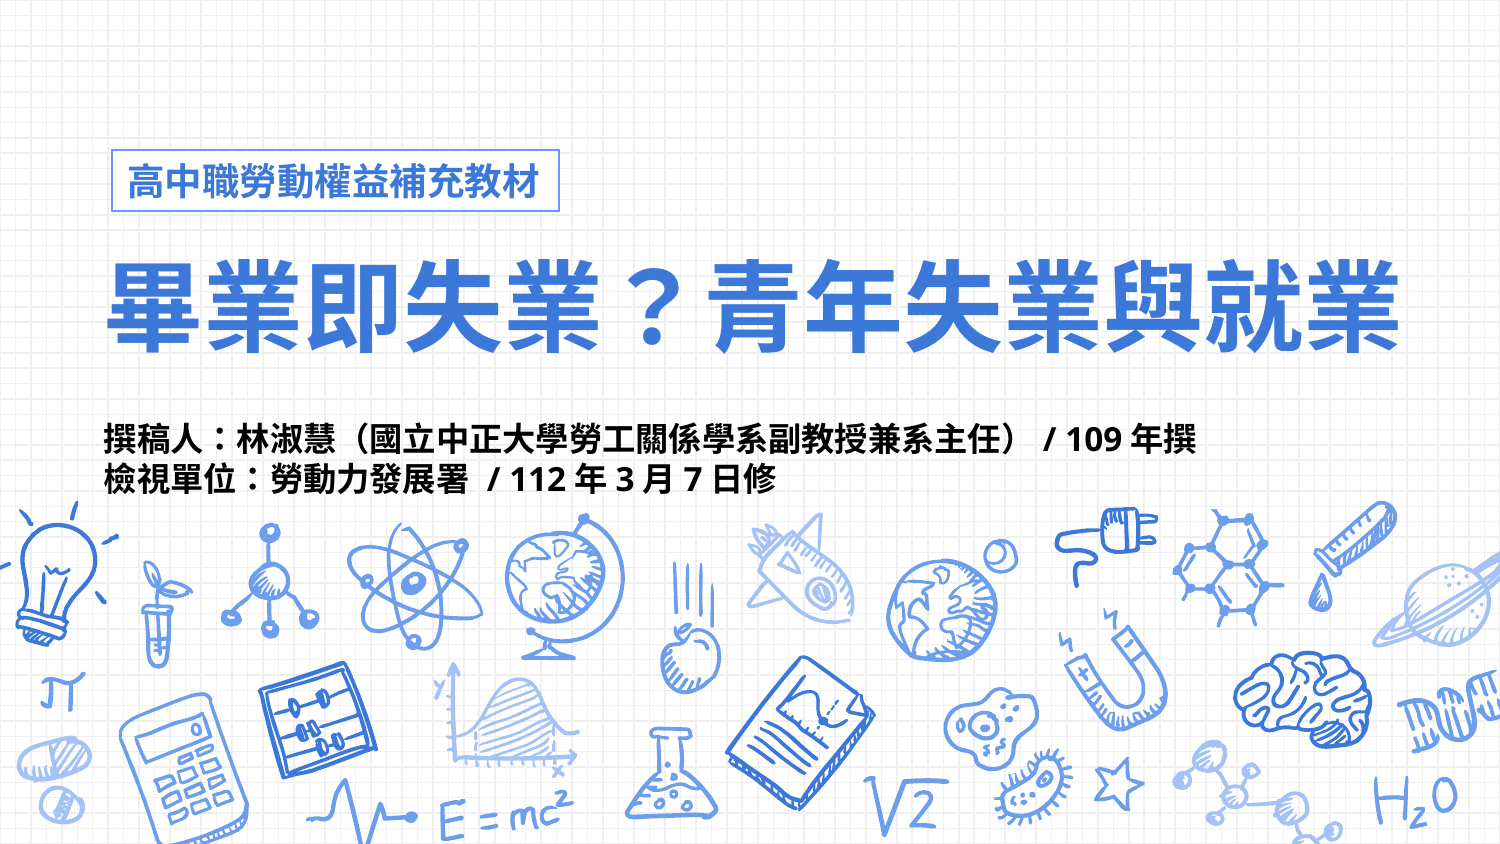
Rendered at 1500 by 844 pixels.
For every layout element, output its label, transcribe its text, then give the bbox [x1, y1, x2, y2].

text_box 高中職勞動權益補充教材 [112, 150, 559, 211]
text_box 撰稿人：林淑慧（國立中正大學勞工關係學系副教授兼系主任）/ 109年撰 檢視單位：勞動力發展署 / 112年3月7日修 [88, 410, 1216, 507]
title 畢業即失業？青年失業與就業 [88, 209, 1424, 400]
